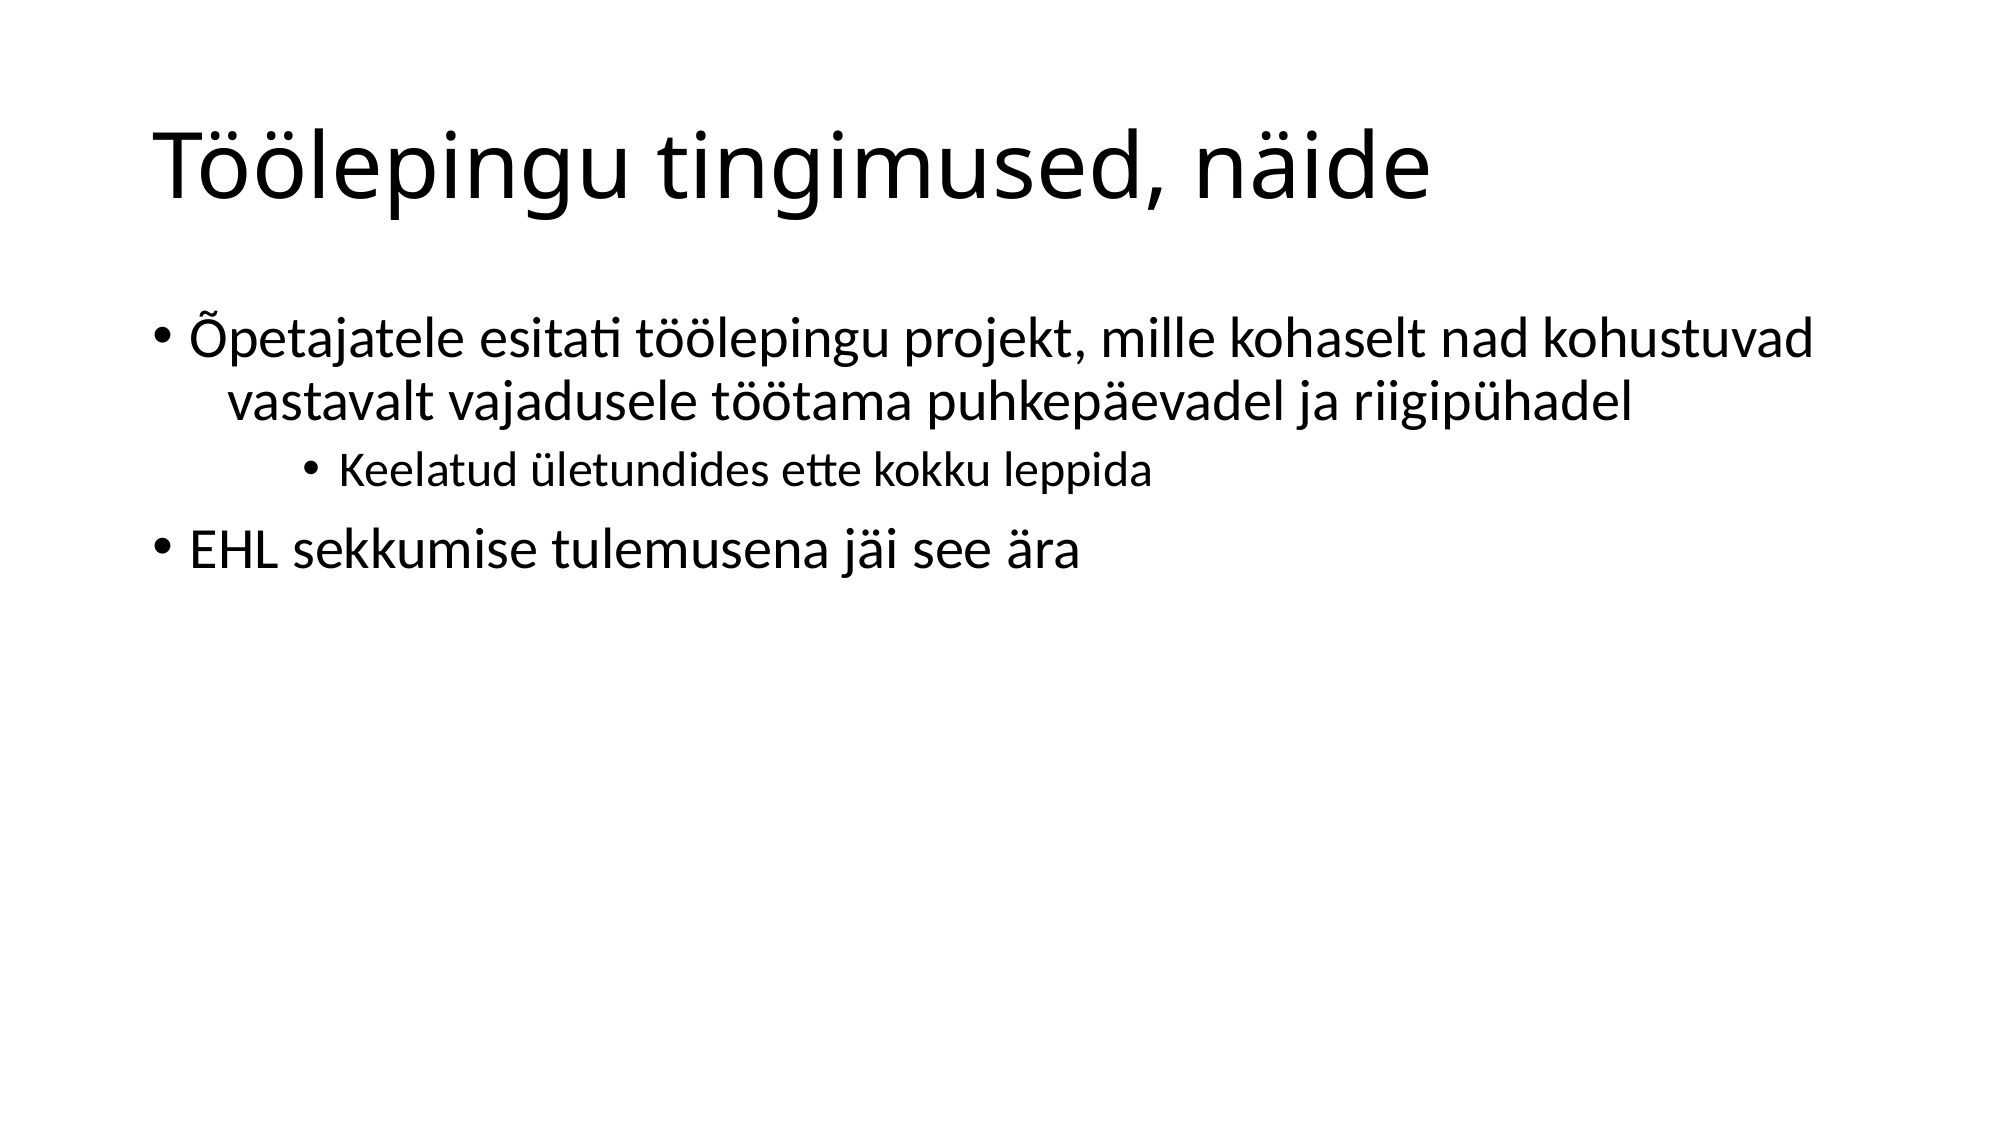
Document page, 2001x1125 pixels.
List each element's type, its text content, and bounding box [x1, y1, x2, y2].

list Õpetajatele esitati töölepingu projekt, mille kohaselt nad kohustuvad vastavalt vajadusele töötama puhkepäevadel ja riigipühadel Keelatud ületundides ette kokku leppida EHL sekkumise tulemusena jäi see ära [137, 299, 1863, 1014]
title Töölepingu tingimused, näide [137, 59, 1863, 278]
